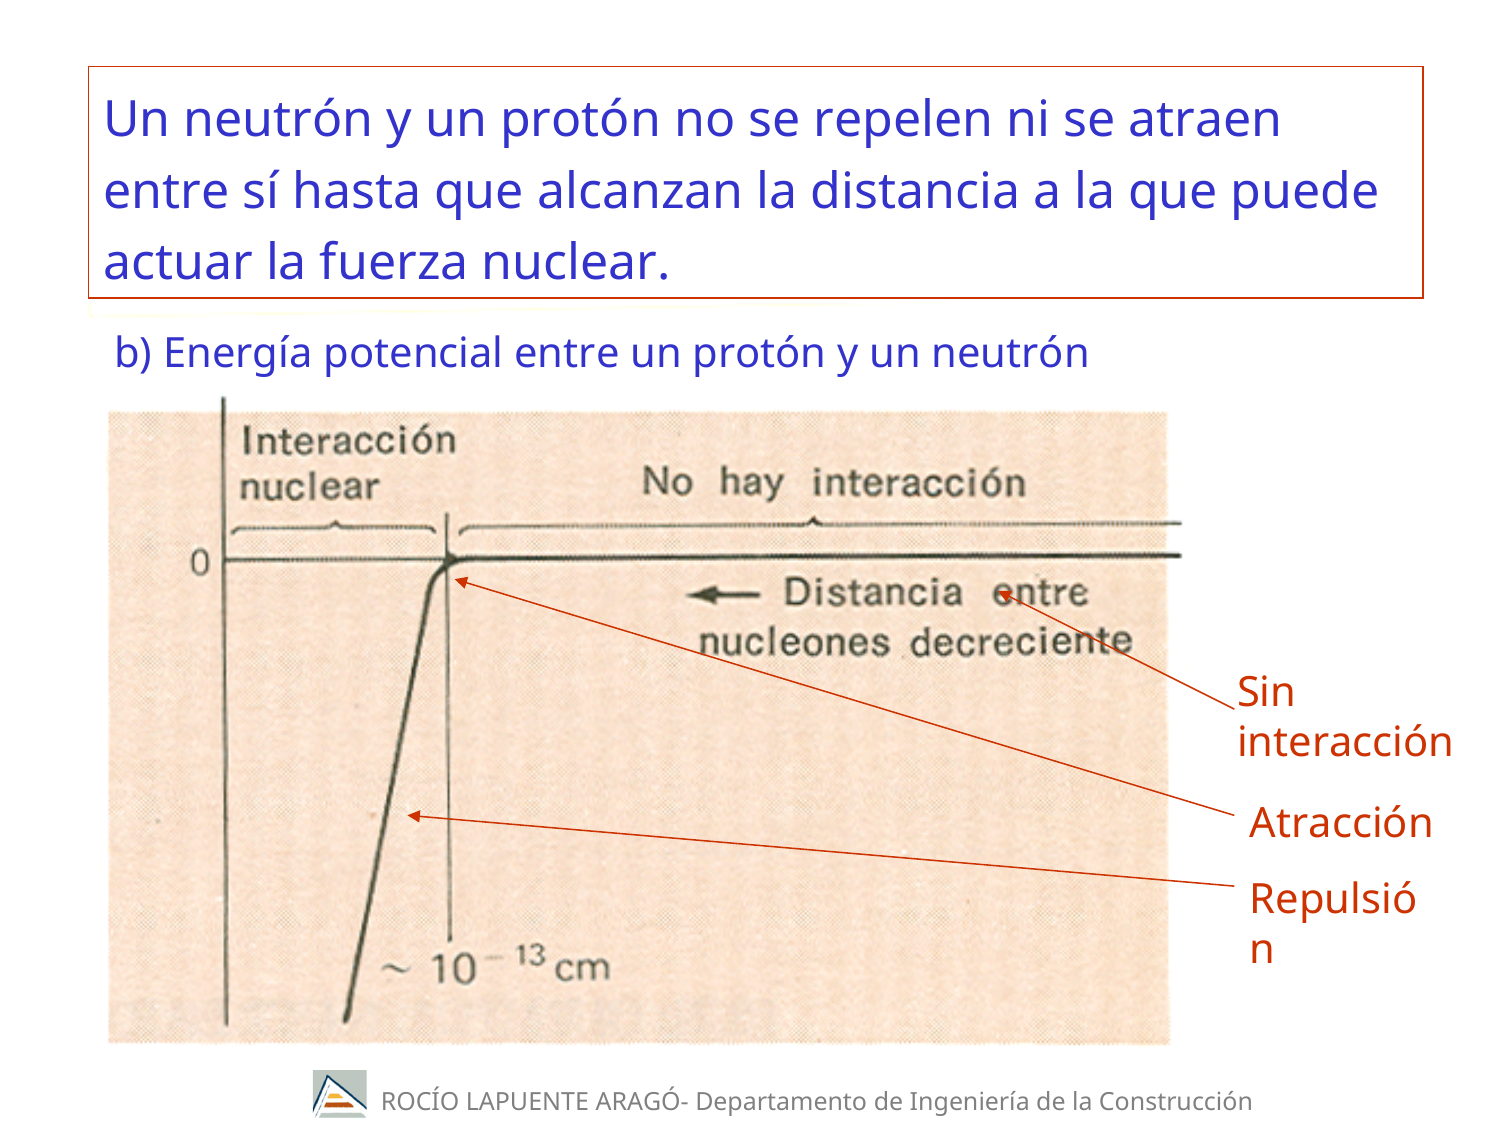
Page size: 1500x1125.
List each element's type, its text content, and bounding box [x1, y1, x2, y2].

text_box Sin interacción [1222, 656, 1471, 773]
text_box Atracción Repulsión [1235, 788, 1458, 981]
text_box Un neutrón y un protón no se repelen ni se atraen entre sí hasta que alcanzan la distancia a la que puede actuar la fuerza nuclear. [88, 66, 1424, 298]
text_box b) Energía potencial entre un protón y un neutrón [99, 318, 1239, 384]
picture [64, 302, 1205, 1070]
